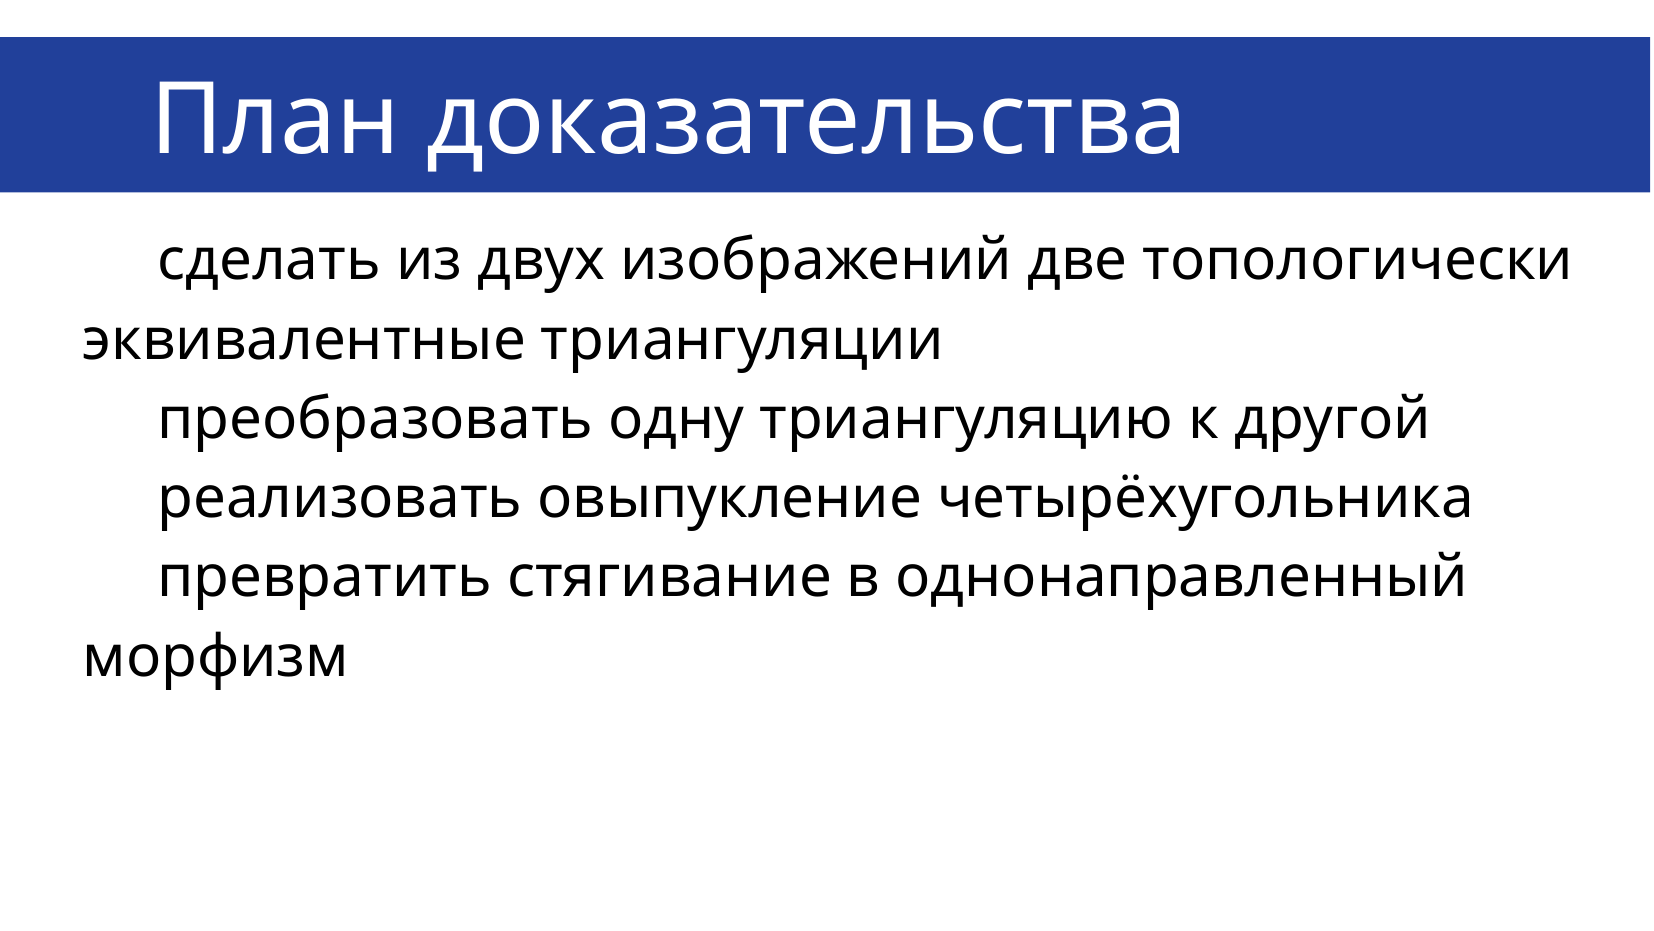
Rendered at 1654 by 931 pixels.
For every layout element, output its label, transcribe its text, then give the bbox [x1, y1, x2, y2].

title План доказательства [0, 37, 1651, 193]
subtitle сделать из двух изображений две топологически эквивалентные триангуляции преобразовать одну триангуляцию к другой реализовать овыпукление четырёхугольника превратить стягивание в однонаправленный морфизм [82, 217, 1576, 773]
